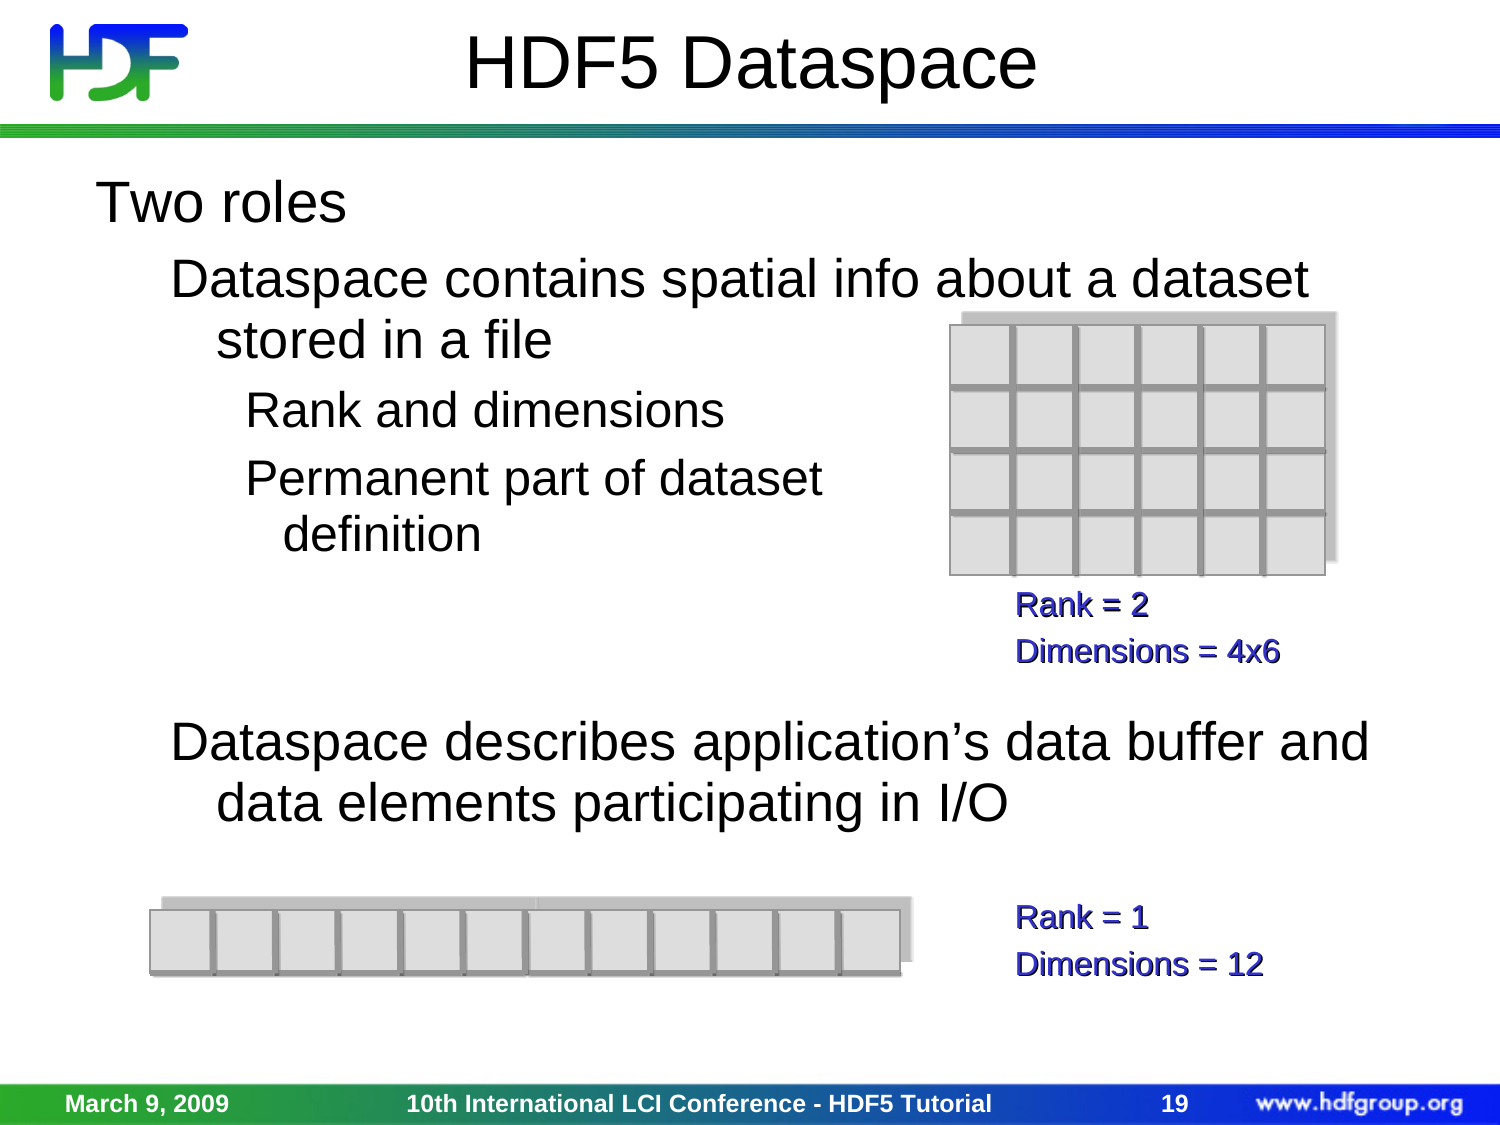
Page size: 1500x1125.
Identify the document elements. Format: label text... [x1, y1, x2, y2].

text_box [1078, 324, 1140, 384]
text_box [950, 516, 1011, 576]
text_box [1268, 393, 1326, 448]
text_box [716, 910, 772, 970]
text_box [1018, 518, 1073, 576]
list Two roles Dataspace contains spatial info about a dataset stored in a file Rank and dimensions Permanent part of dataset definition Dataspace describes application’s data buffer and data elements participating in I/O [79, 162, 1388, 1063]
picture [0, 0, 1500, 1125]
text_box [1206, 518, 1261, 576]
text_box [279, 910, 334, 970]
text_box [591, 910, 647, 970]
text_box [841, 910, 901, 971]
text_box [528, 910, 584, 970]
text_box [654, 910, 709, 970]
text_box [466, 910, 521, 970]
text_box [950, 391, 1009, 447]
text_box [1081, 393, 1134, 447]
text_box [1203, 324, 1265, 384]
text_box Rank = 2 Dimensions = 4x6 [999, 587, 1413, 676]
text_box [150, 910, 209, 970]
text_box [950, 324, 1015, 384]
text_box [950, 453, 1009, 509]
text_box [404, 910, 459, 970]
text_box 10th International LCI Conference - HDF5 Tutorial [374, 1087, 1026, 1125]
text_box [1081, 456, 1134, 509]
text_box [1018, 393, 1072, 447]
text_box [1268, 456, 1326, 511]
text_box [1268, 518, 1326, 576]
text_box March 9, 2009 [49, 1087, 374, 1125]
text_box [1143, 456, 1197, 509]
text_box <number> [1112, 1087, 1238, 1125]
text_box [1266, 324, 1326, 386]
text_box Rank = 1 Dimensions = 12 [999, 899, 1413, 988]
text_box [1016, 324, 1077, 384]
text_box [1206, 393, 1259, 447]
text_box [341, 910, 397, 970]
text_box [1206, 456, 1259, 509]
text_box [779, 910, 834, 970]
text_box [1141, 324, 1202, 384]
text_box [1143, 518, 1198, 576]
title HDF5 Dataspace [187, 13, 1338, 113]
text_box [1081, 518, 1136, 576]
text_box [1018, 456, 1072, 509]
text_box [216, 910, 272, 970]
text_box [1143, 393, 1197, 447]
